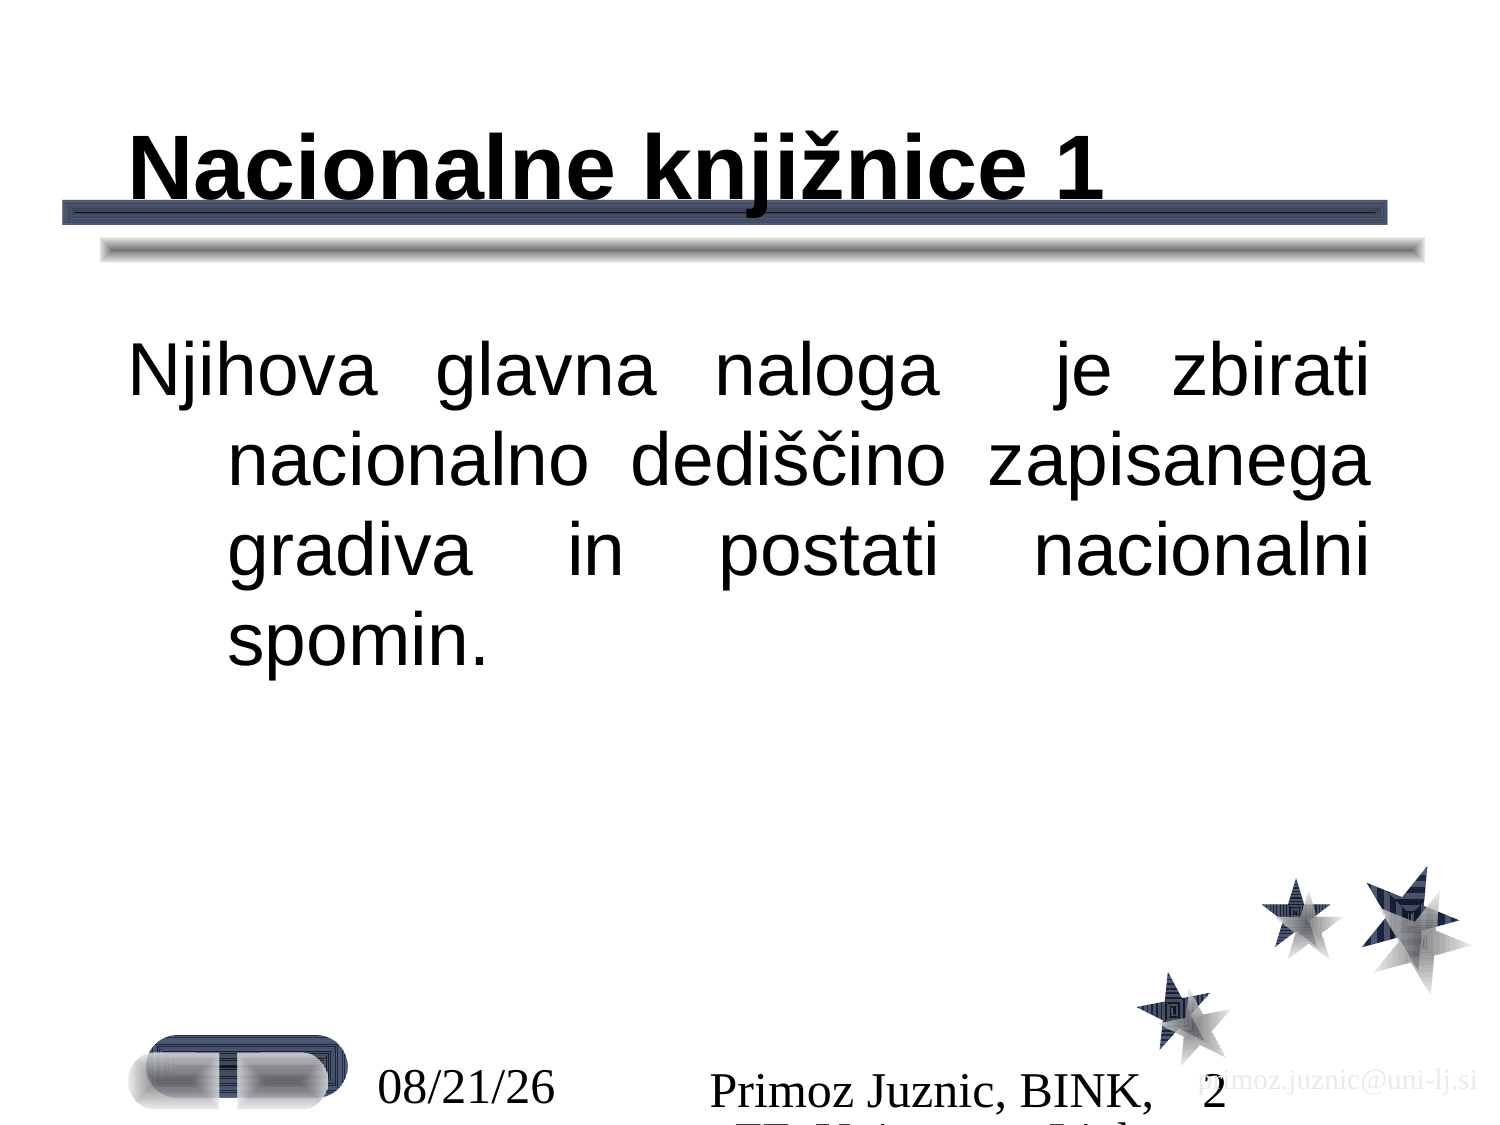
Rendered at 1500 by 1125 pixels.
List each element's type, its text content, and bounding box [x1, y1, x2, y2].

list Njihova glavna naloga je zbirati nacionalno dediščino zapisanega gradiva in postati nacionalni spomin. [112, 312, 1388, 988]
title Nacionalne knjižnice 1 [112, 37, 1388, 225]
